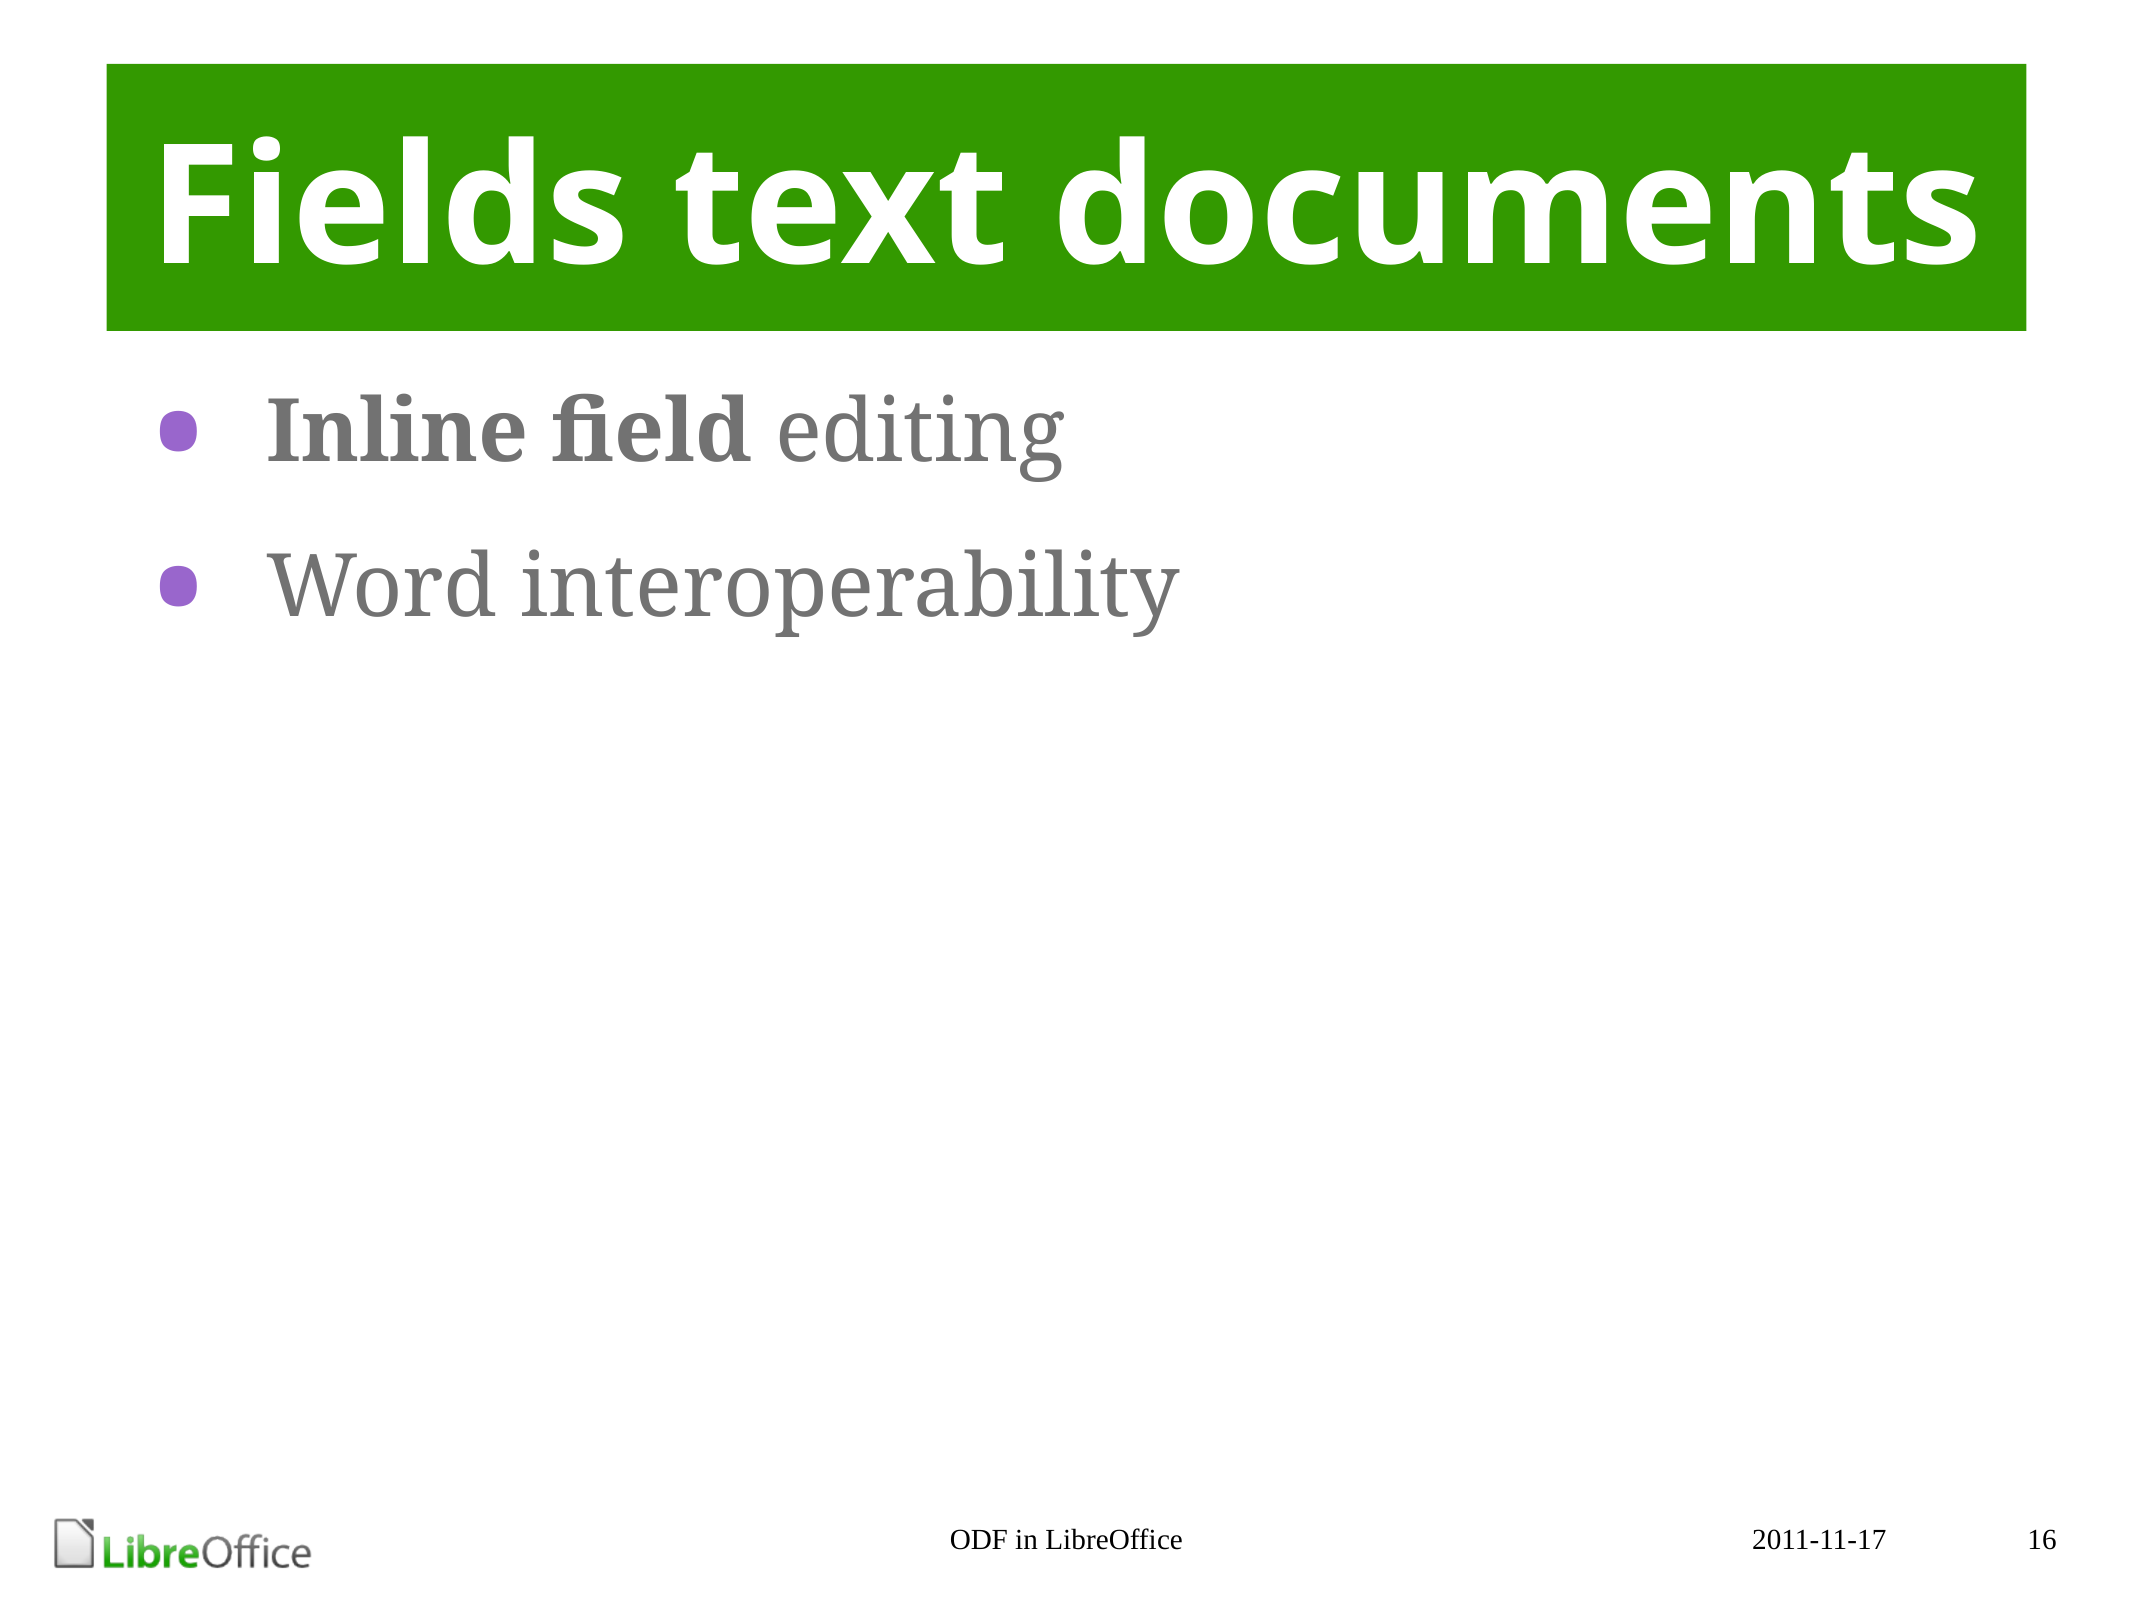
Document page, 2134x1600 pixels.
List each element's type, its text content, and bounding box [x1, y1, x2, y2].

list Inline field editing Word interoperability [106, 374, 2027, 1303]
title Fields text documents [106, 63, 2027, 331]
picture [35, 1499, 331, 1588]
